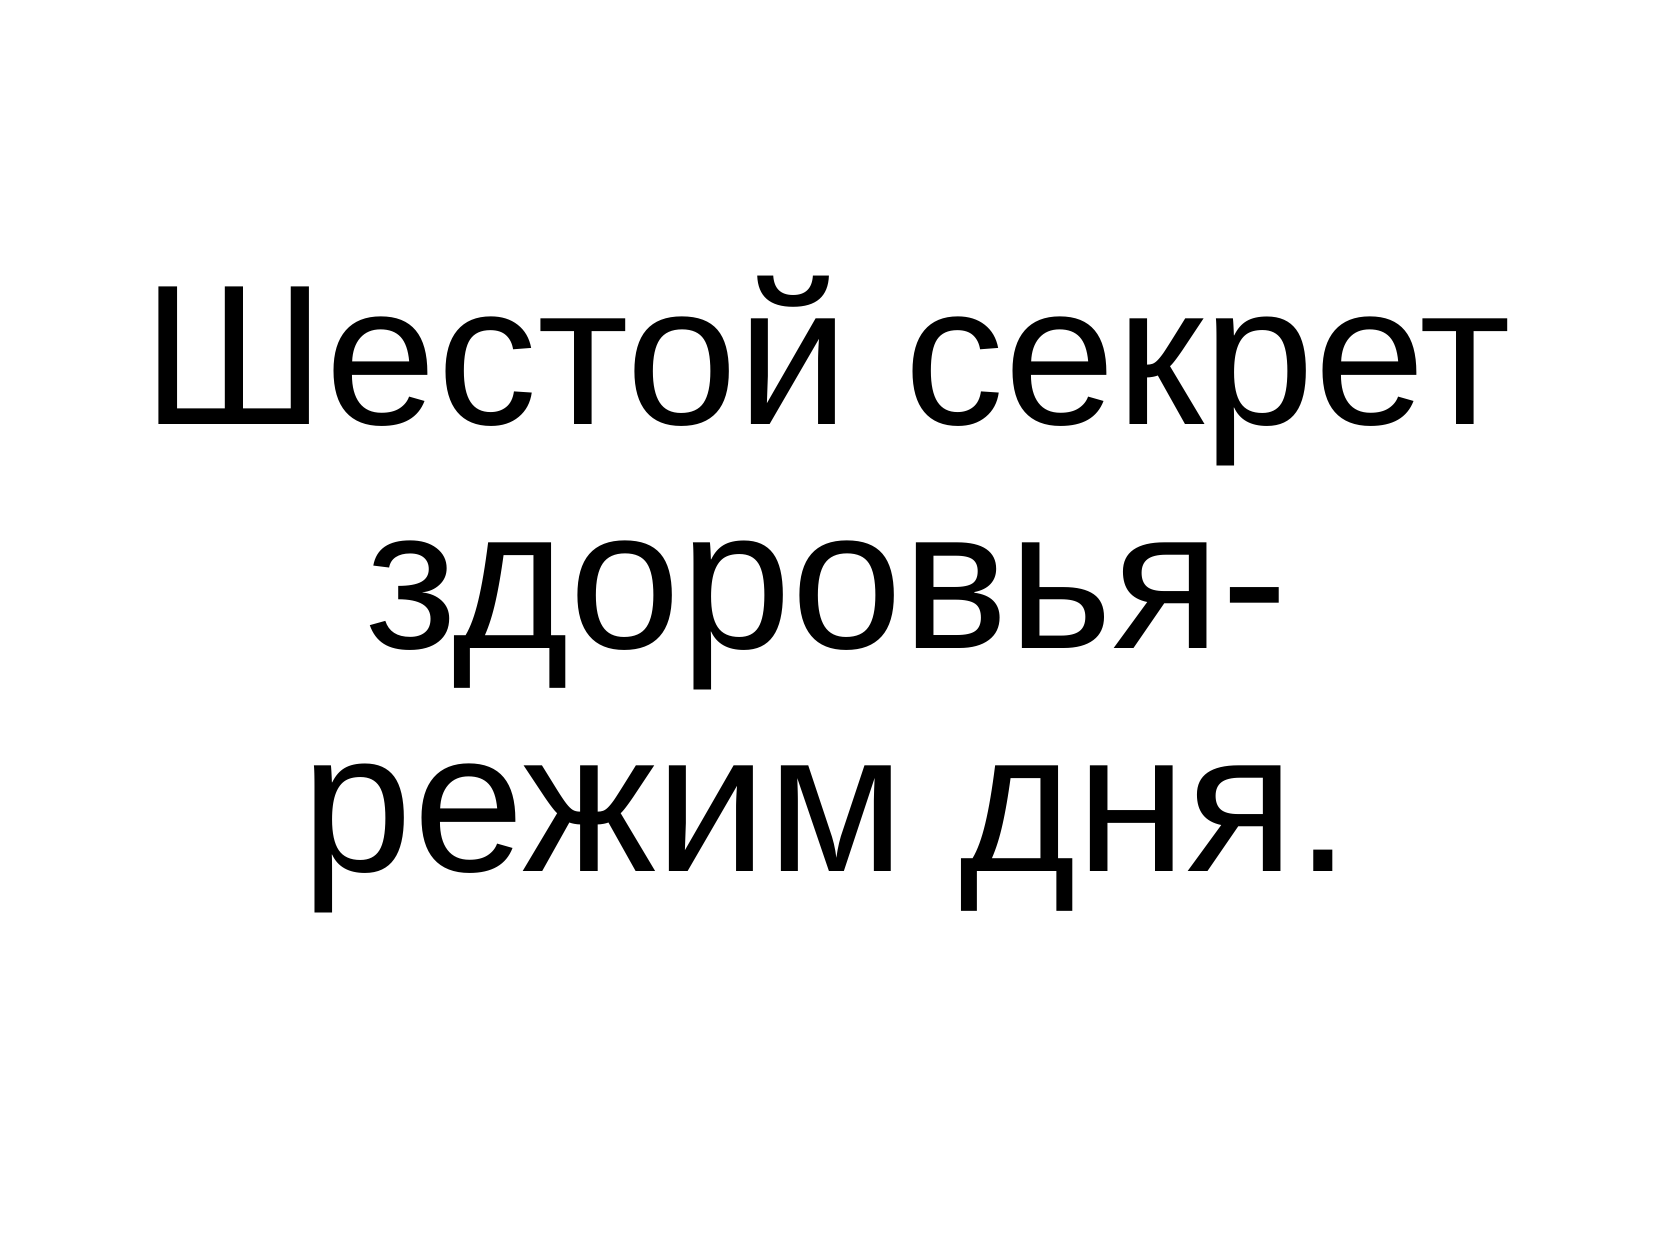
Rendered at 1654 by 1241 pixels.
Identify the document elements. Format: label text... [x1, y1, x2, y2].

subtitle Шестой секрет здоровья- режим дня. [82, 49, 1571, 1109]
